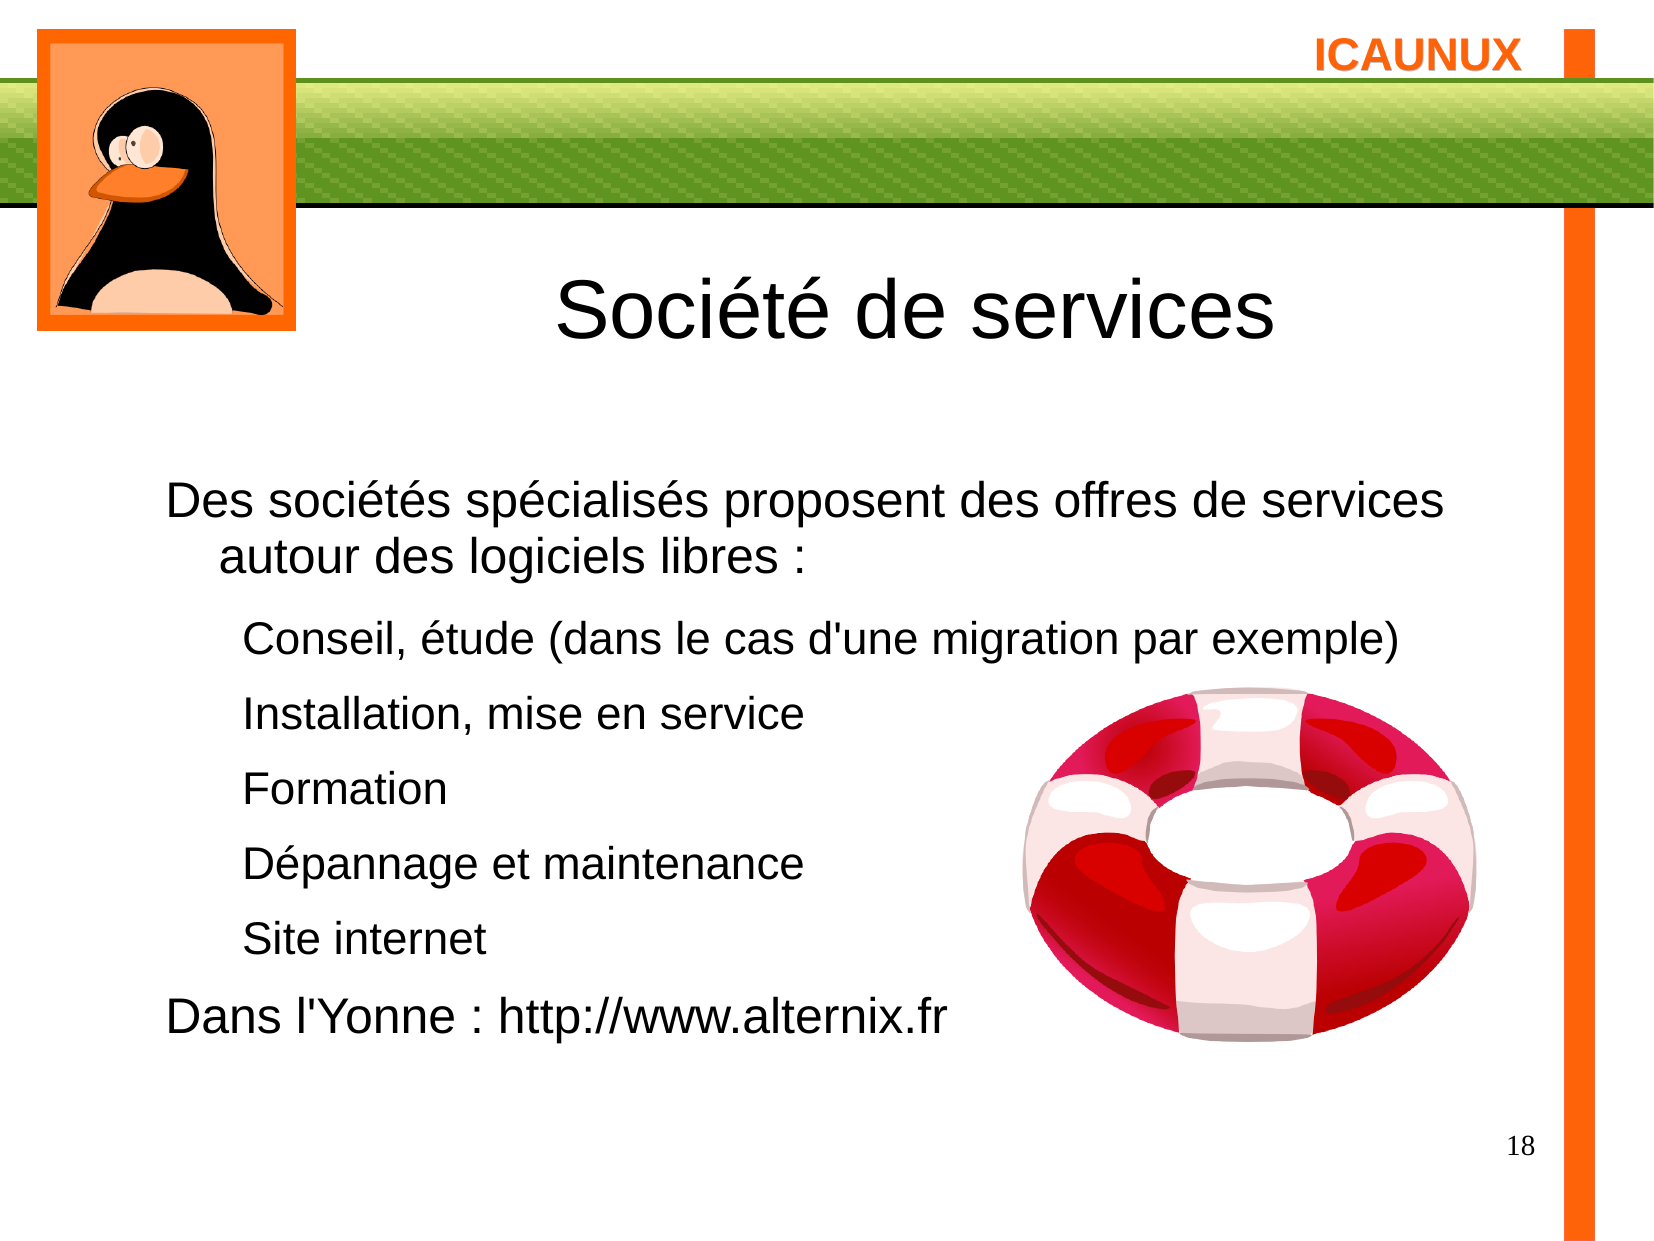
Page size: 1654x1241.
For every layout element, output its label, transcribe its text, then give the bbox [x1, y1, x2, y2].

title Société de services [324, 235, 1506, 384]
picture [1022, 687, 1477, 1042]
picture [0, 29, 1654, 331]
list Des sociétés spécialisés proposent des offres de services autour des logiciels libres : Conseil, étude (dans le cas d'une migration par exemple) Installation, mise en service Formation Dépannage et maintenance Site internet Dans l'Yonne : http://www.alternix.fr [147, 472, 1571, 1109]
